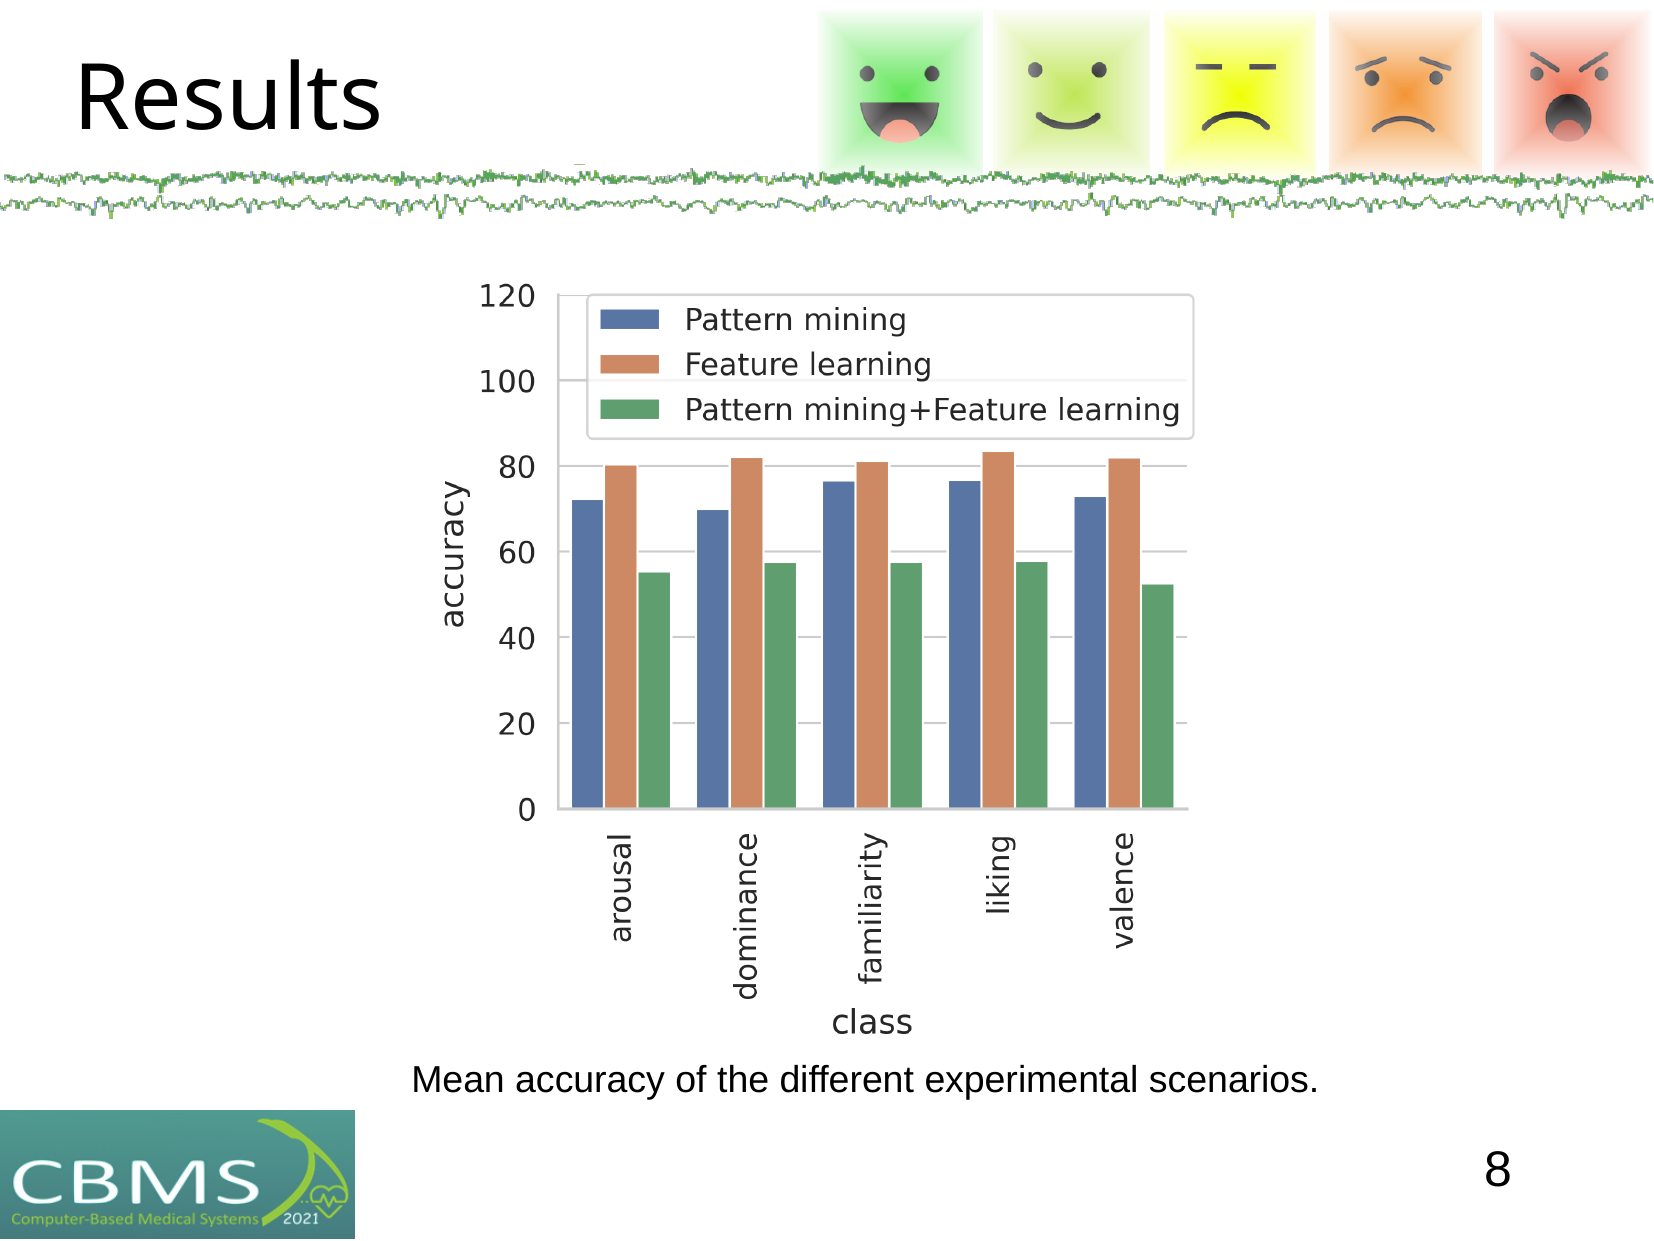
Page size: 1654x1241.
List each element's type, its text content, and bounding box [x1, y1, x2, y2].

picture [0, 164, 1654, 219]
picture [0, 1110, 355, 1239]
text_box [814, 6, 1654, 164]
text_box <number> [1469, 1133, 1654, 1228]
picture [401, 247, 1229, 1051]
text_box Results [0, 4, 816, 164]
text_box Mean accuracy of the different experimental scenarios. [396, 1051, 1335, 1109]
